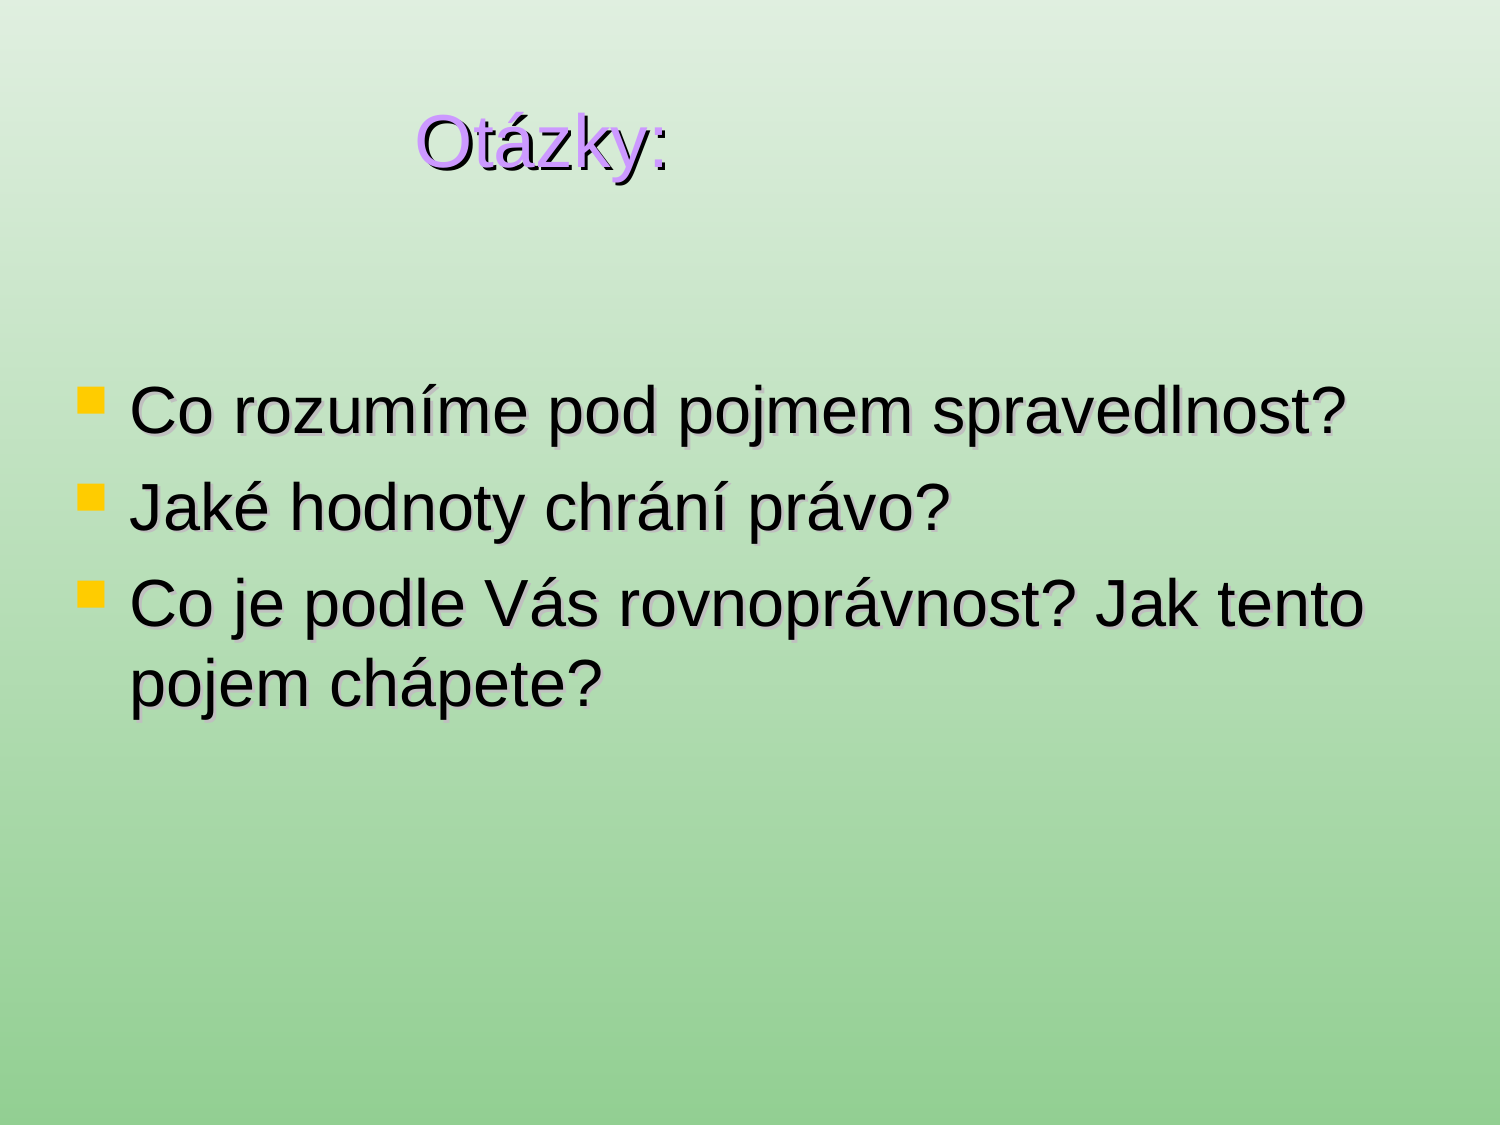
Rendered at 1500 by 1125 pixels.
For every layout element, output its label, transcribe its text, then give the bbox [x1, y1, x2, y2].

title Otázky: [399, 37, 1450, 238]
list Co rozumíme pod pojmem spravedlnost? Jaké hodnoty chrání právo? Co je podle Vás rovnoprávnost? Jak tento pojem chápete? [58, 262, 1450, 1001]
